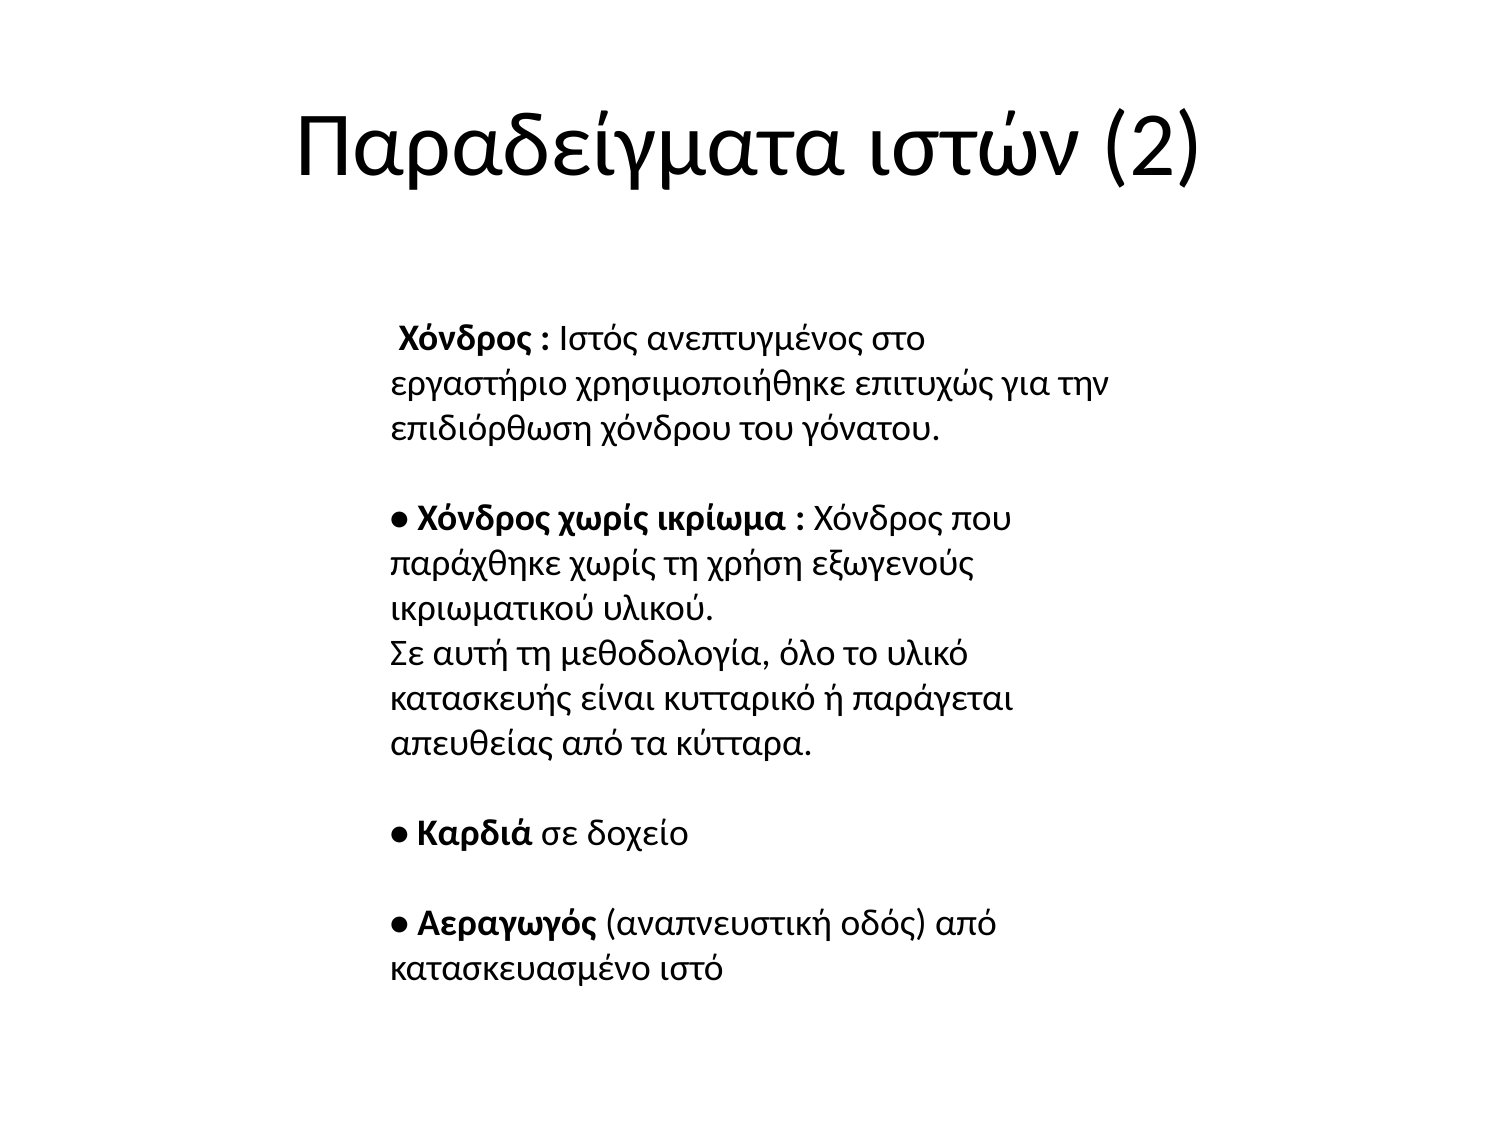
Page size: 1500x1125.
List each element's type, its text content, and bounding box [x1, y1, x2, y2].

text_box Χόνδρος : Ιστός ανεπτυγμένος στο εργαστήριο χρησιμοποιήθηκε επιτυχώς για την επιδιόρθωση χόνδρου του γόνατου. • Χόνδρος χωρίς ικρίωμα : Χόνδρος που παράχθηκε χωρίς τη χρήση εξωγενούς ικριωματικού υλικού. Σε αυτή τη μεθοδολογία, όλο το υλικό κατασκευής είναι κυτταρικό ή παράγεται απευθείας από τα κύτταρα. • Καρδιά σε δοχείο • Αεραγωγός (αναπνευστική οδός) από κατασκευασμένο ιστό [375, 305, 1125, 995]
title Παραδείγματα ιστών (2) [75, 45, 1426, 233]
